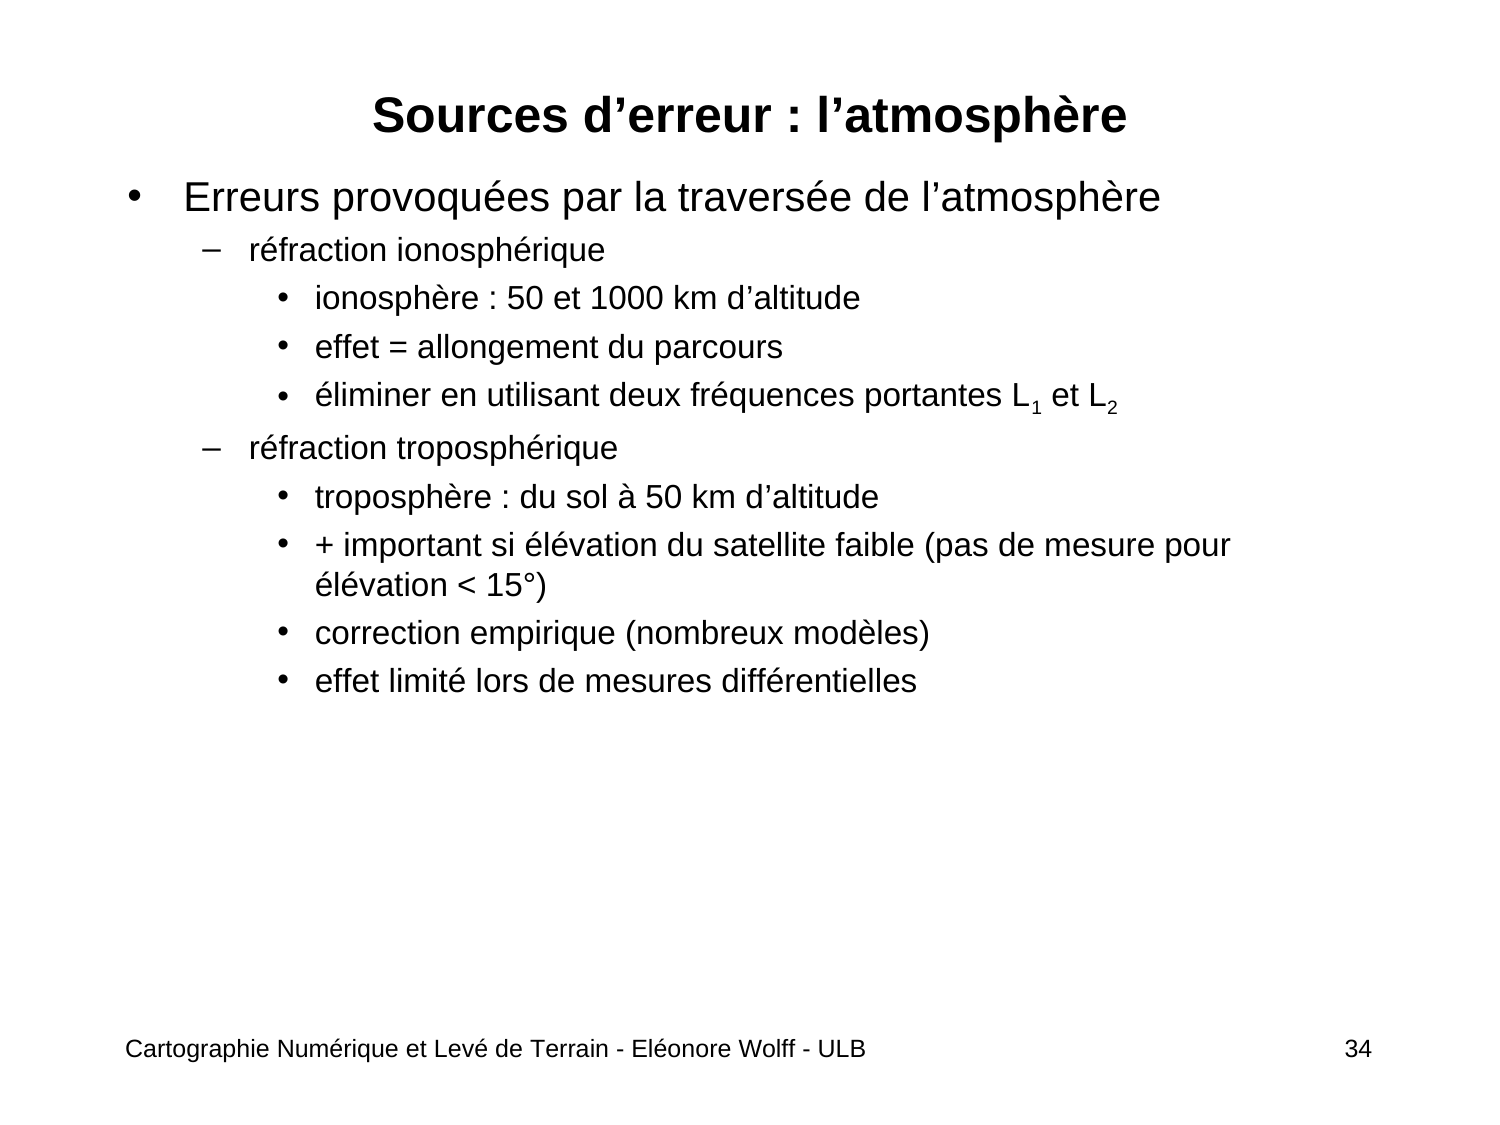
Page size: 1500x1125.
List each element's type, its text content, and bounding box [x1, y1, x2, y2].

text_box Cartographie Numérique et Levé de Terrain - Eléonore Wolff - ULB [110, 1024, 1271, 1100]
list Erreurs provoquées par la traversée de l’atmosphère réfraction ionosphérique ionosphère : 50 et 1000 km d’altitude effet = allongement du parcours éliminer en utilisant deux fréquences portantes L1 et L2 réfraction troposphérique troposphère : du sol à 50 km d’altitude + important si élévation du satellite faible (pas de mesure pour élévation < 15°)‏ correction empirique (nombreux modèles)‏ effet limité lors de mesures différentielles [112, 162, 1388, 1013]
title Sources d’erreur : l’atmosphère [112, 68, 1388, 157]
text_box <number> [1279, 1024, 1388, 1100]
